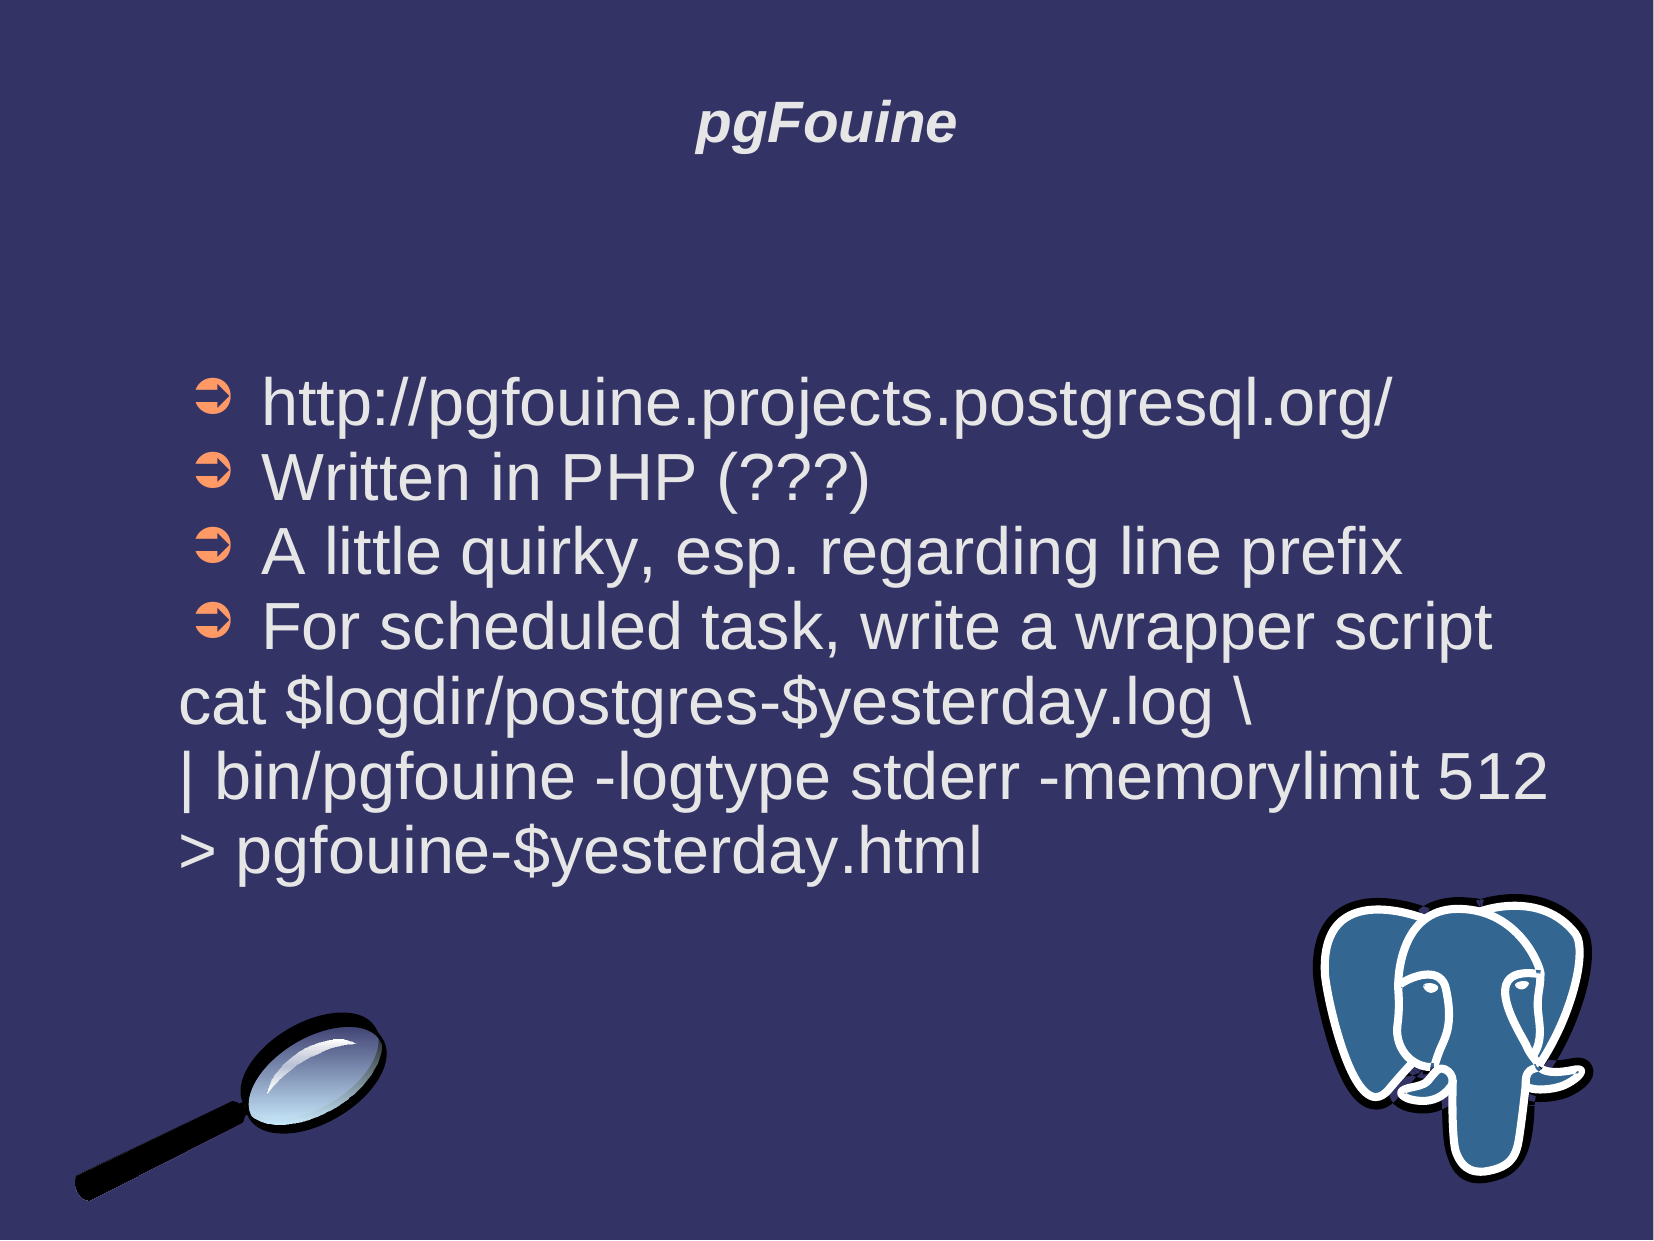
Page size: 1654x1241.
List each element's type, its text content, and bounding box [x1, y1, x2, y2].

title pgFouine [121, 19, 1534, 227]
list http://pgfouine.projects.postgresql.org/ Written in PHP (???) A little quirky, esp. regarding line prefix For scheduled task, write a wrapper script cat $logdir/postgres-$yesterday.log \ | bin/pgfouine -logtype stderr -memorylimit 512 > pgfouine-$yesterday.html [178, 364, 1570, 1184]
